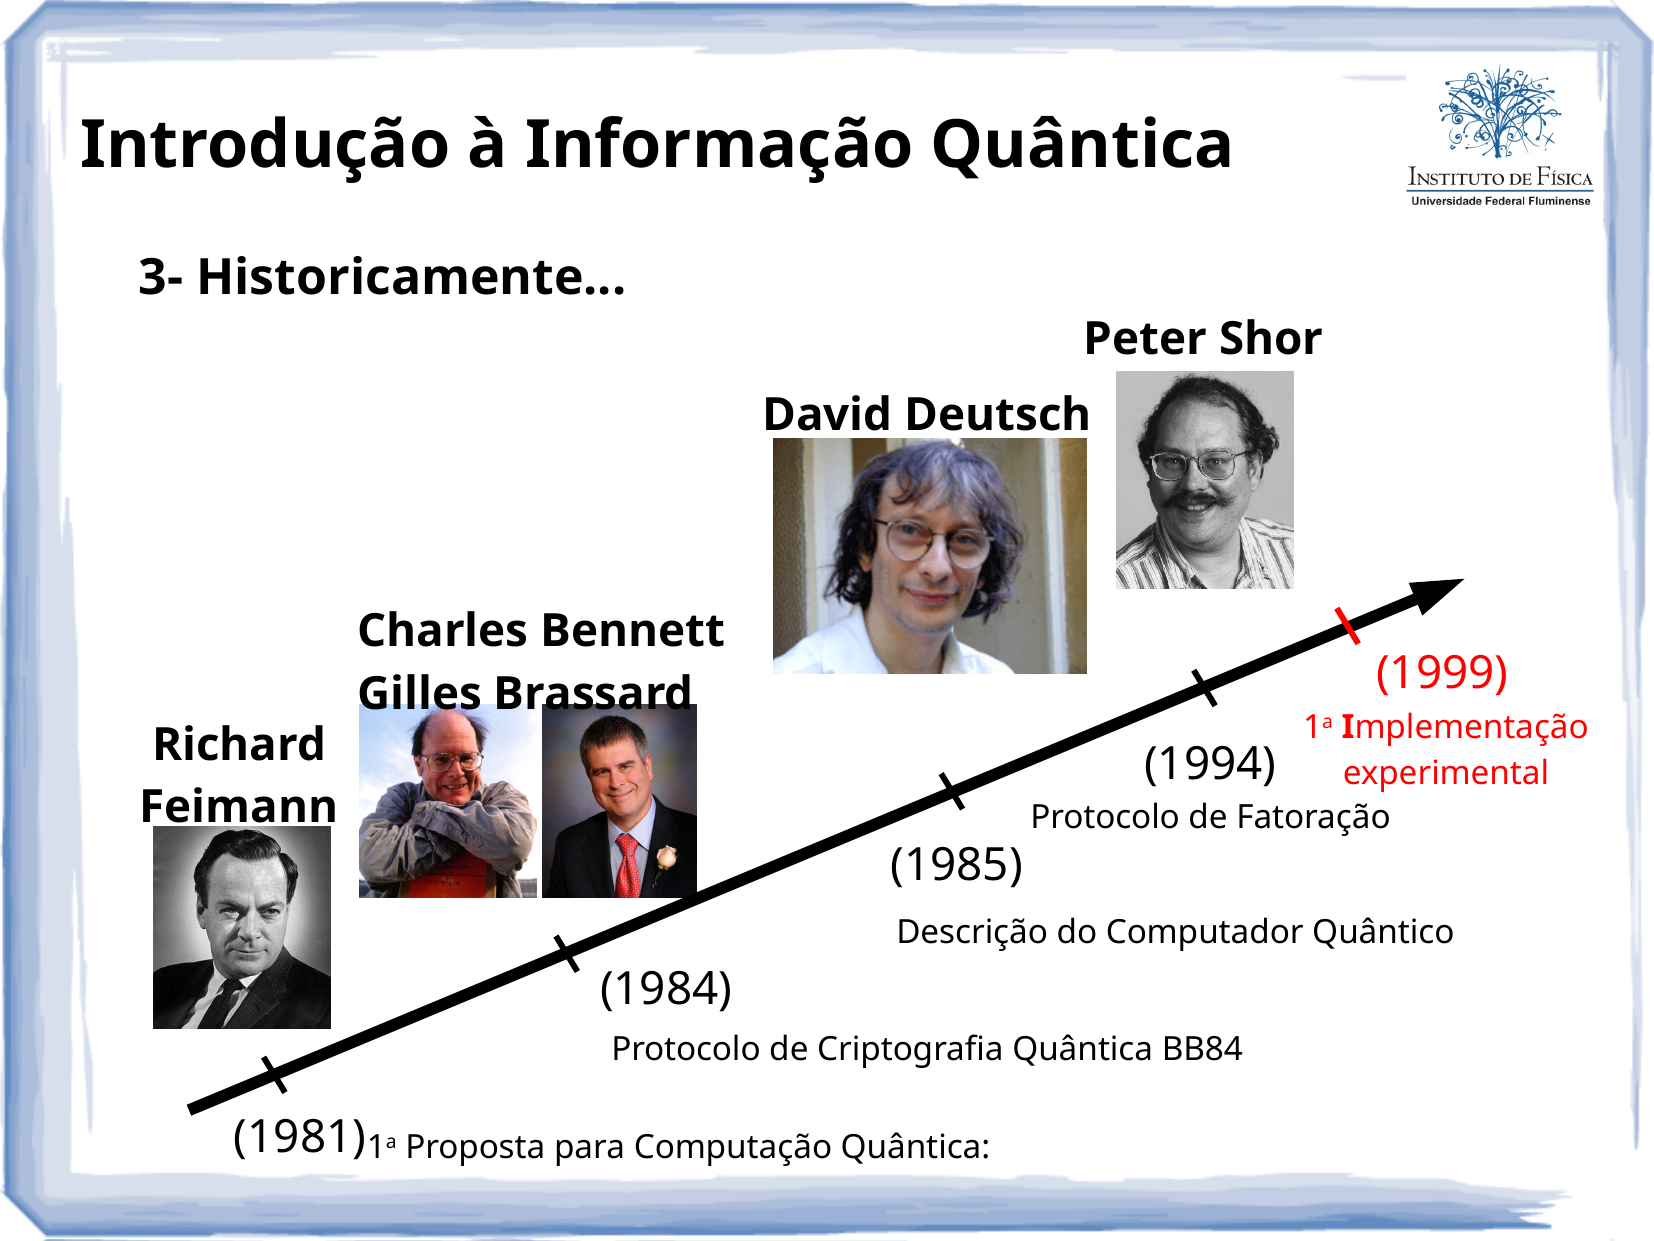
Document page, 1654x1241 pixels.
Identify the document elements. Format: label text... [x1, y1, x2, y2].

text_box (1994) [1098, 723, 1274, 804]
text_box David Deutsch [732, 374, 1116, 455]
text_box Protocolo de Fatoração [1015, 785, 1412, 866]
text_box 1a Proposta para Computação Quântica: [342, 1116, 1016, 1188]
text_box (1984) [570, 948, 762, 1029]
text_box Protocolo de Criptografia Quântica BB84 [596, 1017, 1306, 1098]
text_box Richard Feimann [106, 703, 359, 824]
text_box Descrição do Computador Quântico [881, 900, 1495, 982]
text_box Peter Shor [1064, 332, 1343, 379]
text_box 1a Implementação experimental [1274, 695, 1619, 806]
text_box Charles Bennett Gilles Brassard [342, 590, 804, 711]
text_box (1985) [832, 824, 1081, 905]
text_box (1999) [1331, 631, 1554, 695]
text_box (1981) [192, 1095, 408, 1177]
text_box Introdução à Informação Quântica [65, 88, 1261, 180]
text_box 3- Historicamente... [124, 233, 1601, 332]
picture [0, 0, 1654, 1241]
